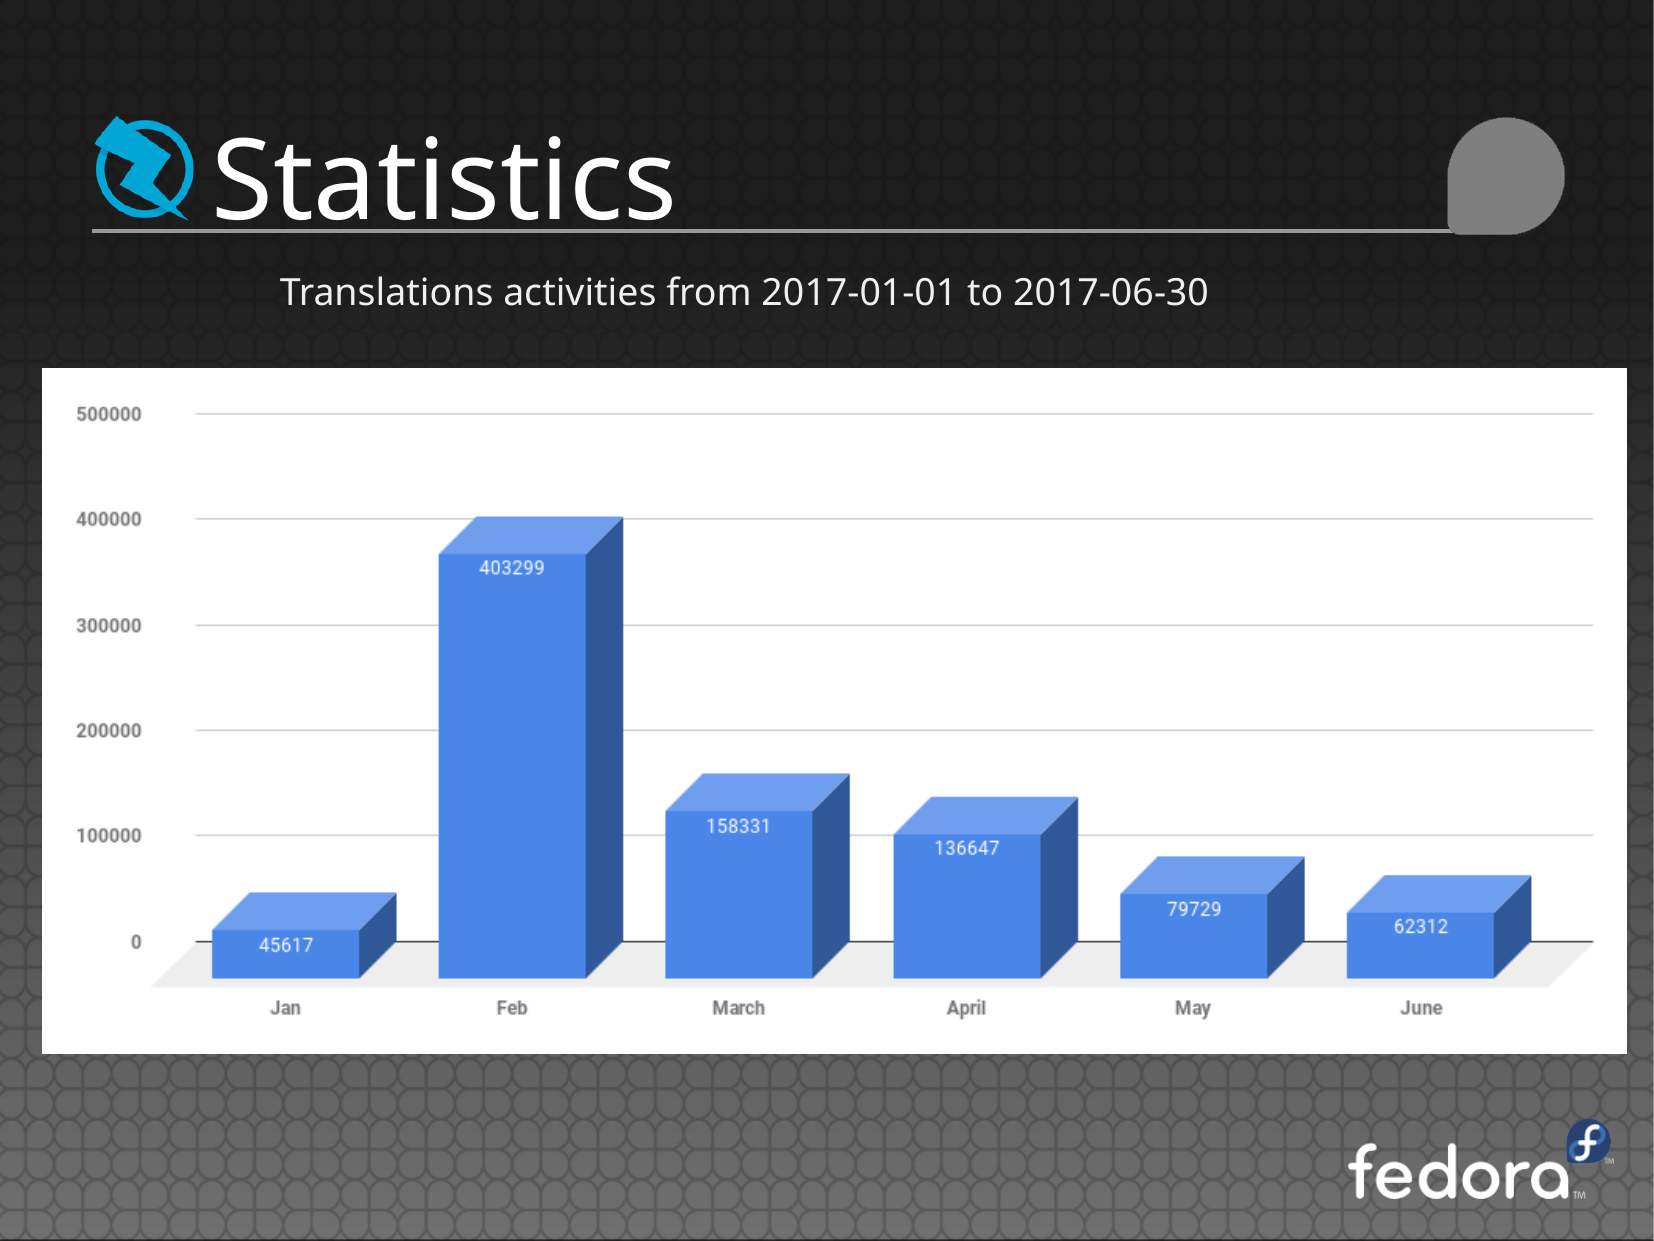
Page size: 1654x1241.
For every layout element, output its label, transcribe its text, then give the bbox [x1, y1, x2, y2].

picture [0, 0, 1654, 1241]
title Statistics [94, 100, 1426, 251]
text_box Translations activities from 2017-01-01 to 2017-06-30 [264, 258, 1308, 317]
